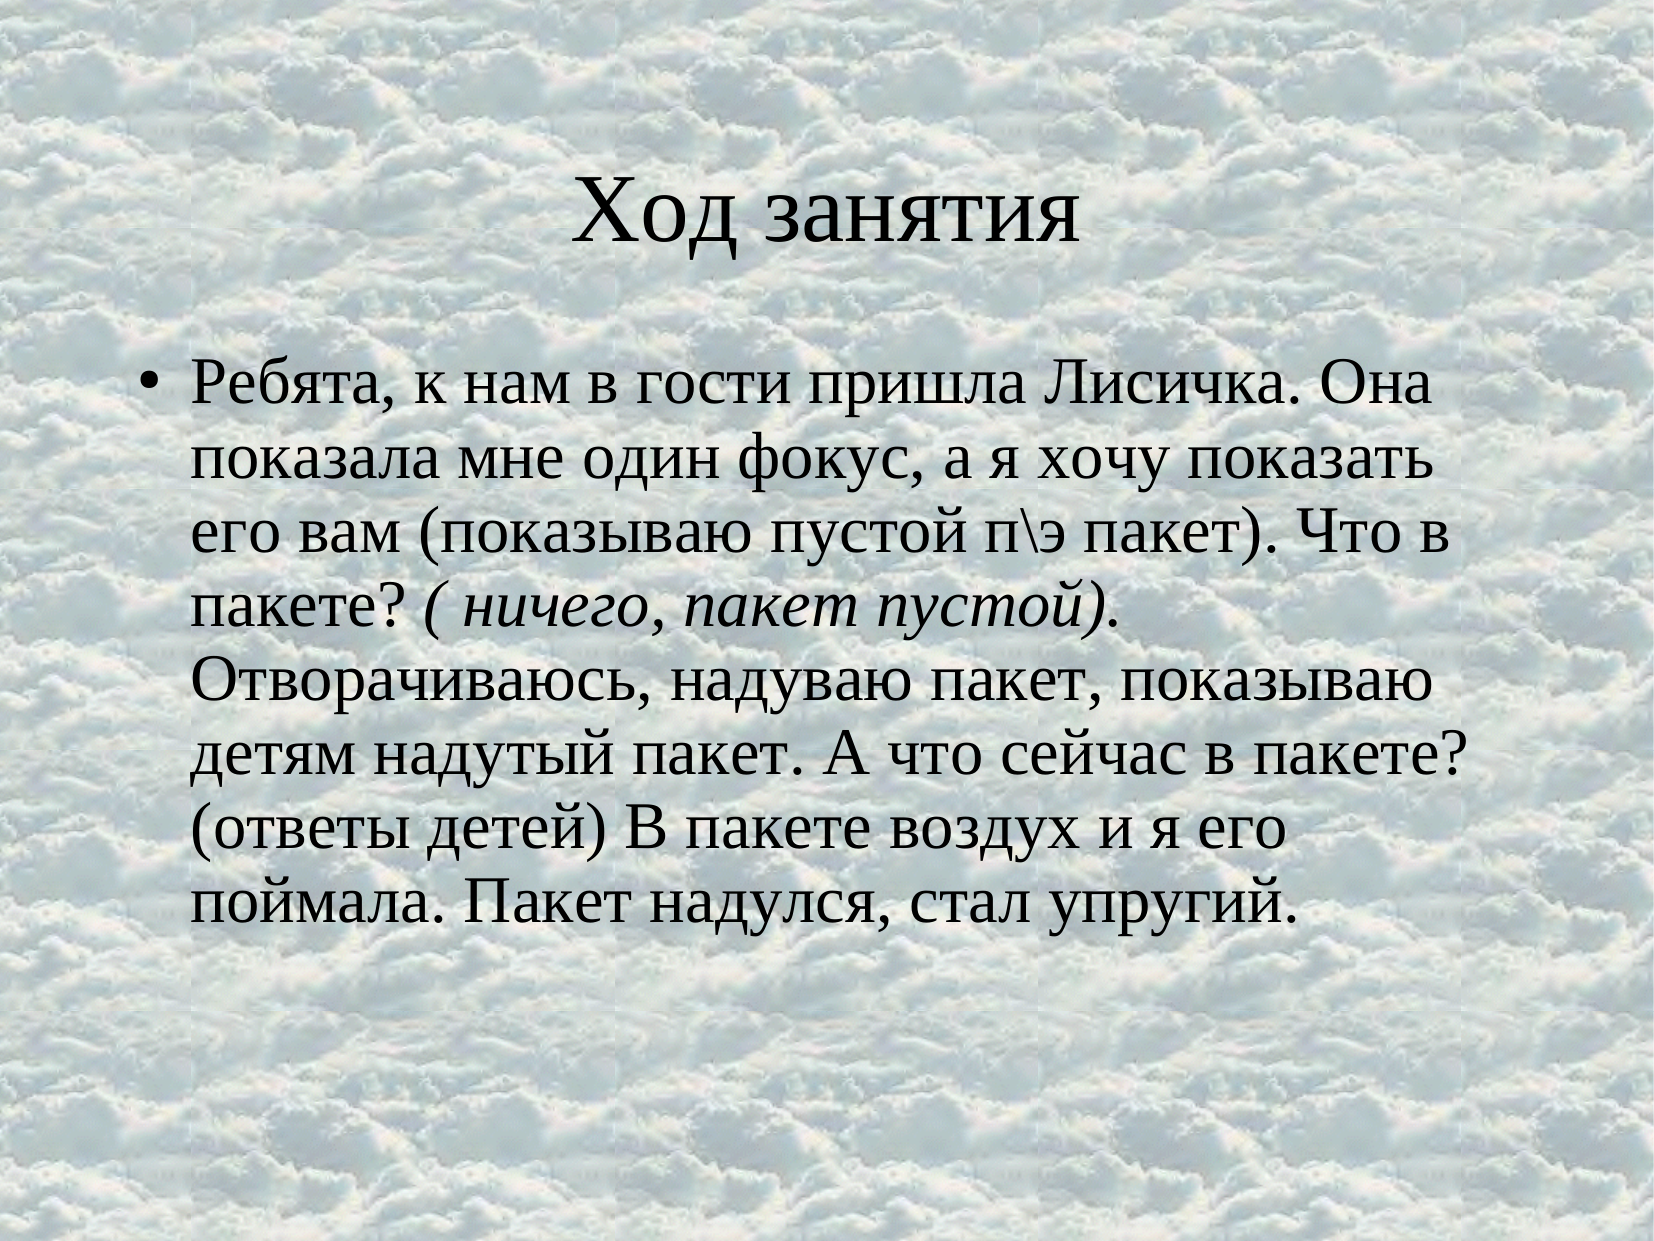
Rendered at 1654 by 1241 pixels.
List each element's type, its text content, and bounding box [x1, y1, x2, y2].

title Ход занятия [119, 104, 1533, 312]
list Ребята, к нам в гости пришла Лисичка. Она показала мне один фокус, а я хочу показать его вам (показываю пустой п\э пакет). Что в пакете? ( ничего, пакет пустой). Отворачиваюсь, надуваю пакет, показываю детям надутый пакет. А что сейчас в пакете? (ответы детей) В пакете воздух и я его поймала. Пакет надулся, стал упругий. [119, 344, 1533, 1126]
picture [0, 0, 1654, 1241]
